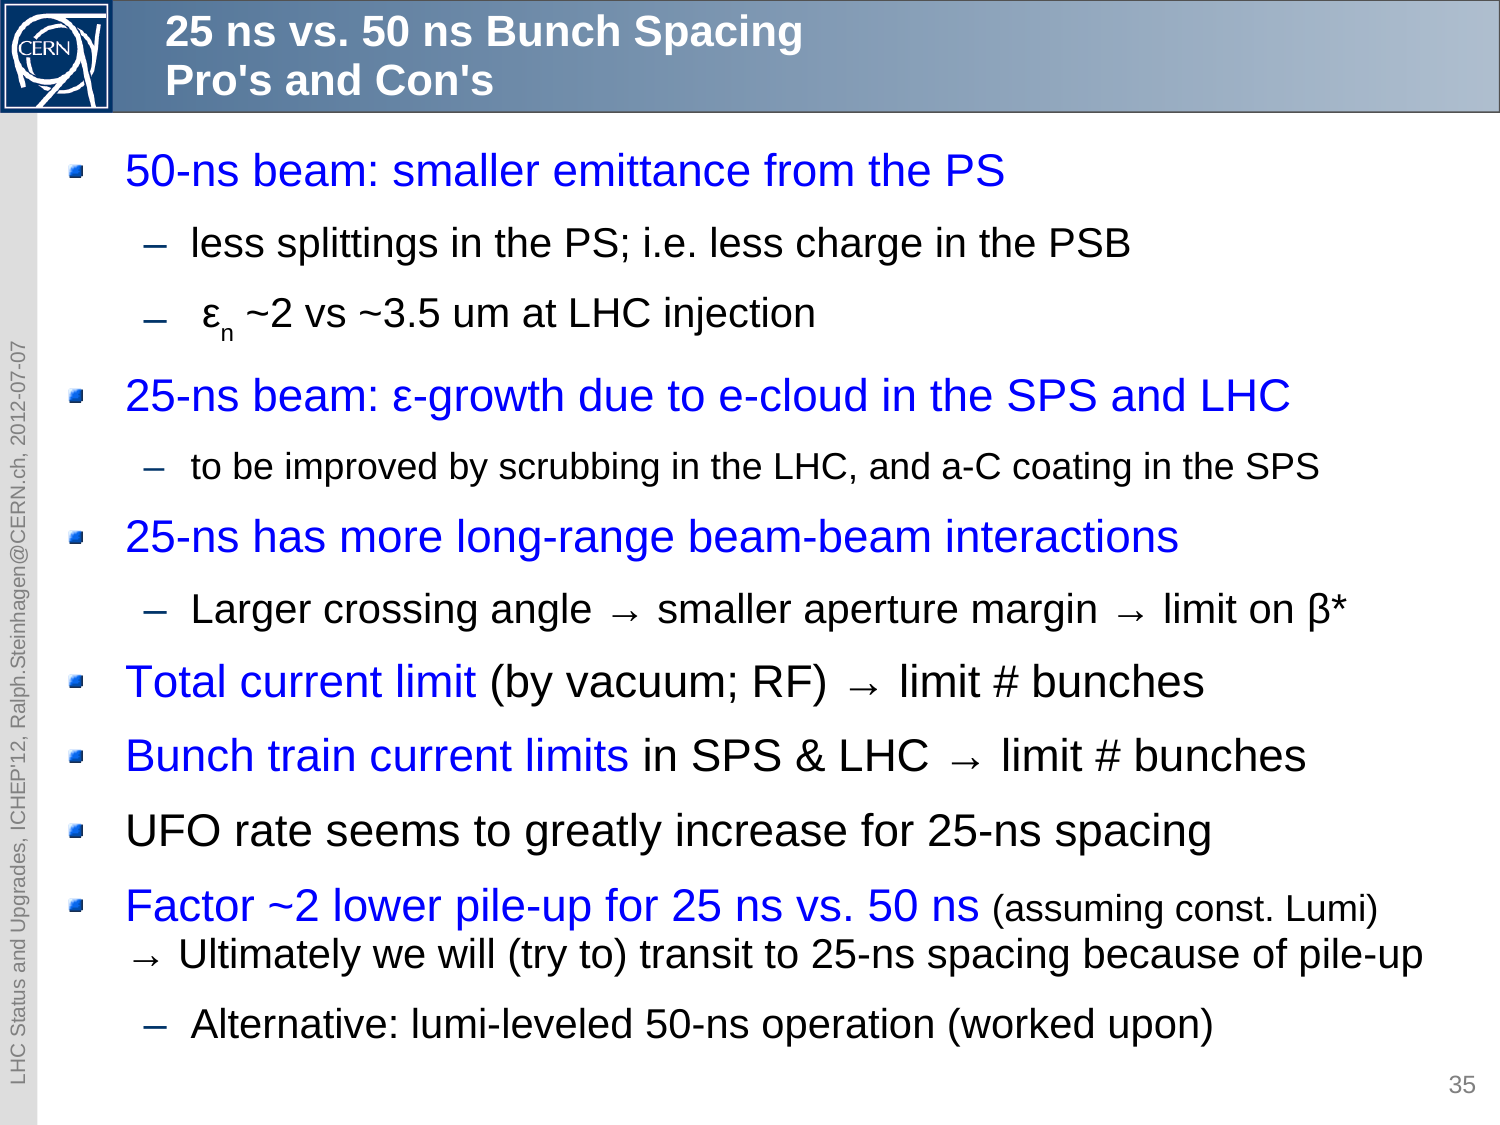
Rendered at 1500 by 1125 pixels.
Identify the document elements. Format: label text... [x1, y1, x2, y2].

list 50-ns beam: smaller emittance from the PS less splittings in the PS; i.e. less charge in the PSB εn ~2 vs ~3.5 um at LHC injection 25-ns beam: ε-growth due to e-cloud in the SPS and LHC to be improved by scrubbing in the LHC, and a-C coating in the SPS 25-ns has more long-range beam-beam interactions Larger crossing angle → smaller aperture margin → limit on β* Total current limit (by vacuum; RF) → limit # bunches Bunch train current limits in SPS & LHC → limit # bunches UFO rate seems to greatly increase for 25-ns spacing Factor ~2 lower pile-up for 25 ns vs. 50 ns (assuming const. Lumi) → Ultimately we will (try to) transit to 25-ns spacing because of pile-up Alternative: lumi-leveled 50-ns operation (worked upon) [53, 137, 1476, 1086]
picture [0, 0, 113, 113]
title 25 ns vs. 50 ns Bunch Spacing Pro's and Con's [150, 0, 1201, 113]
